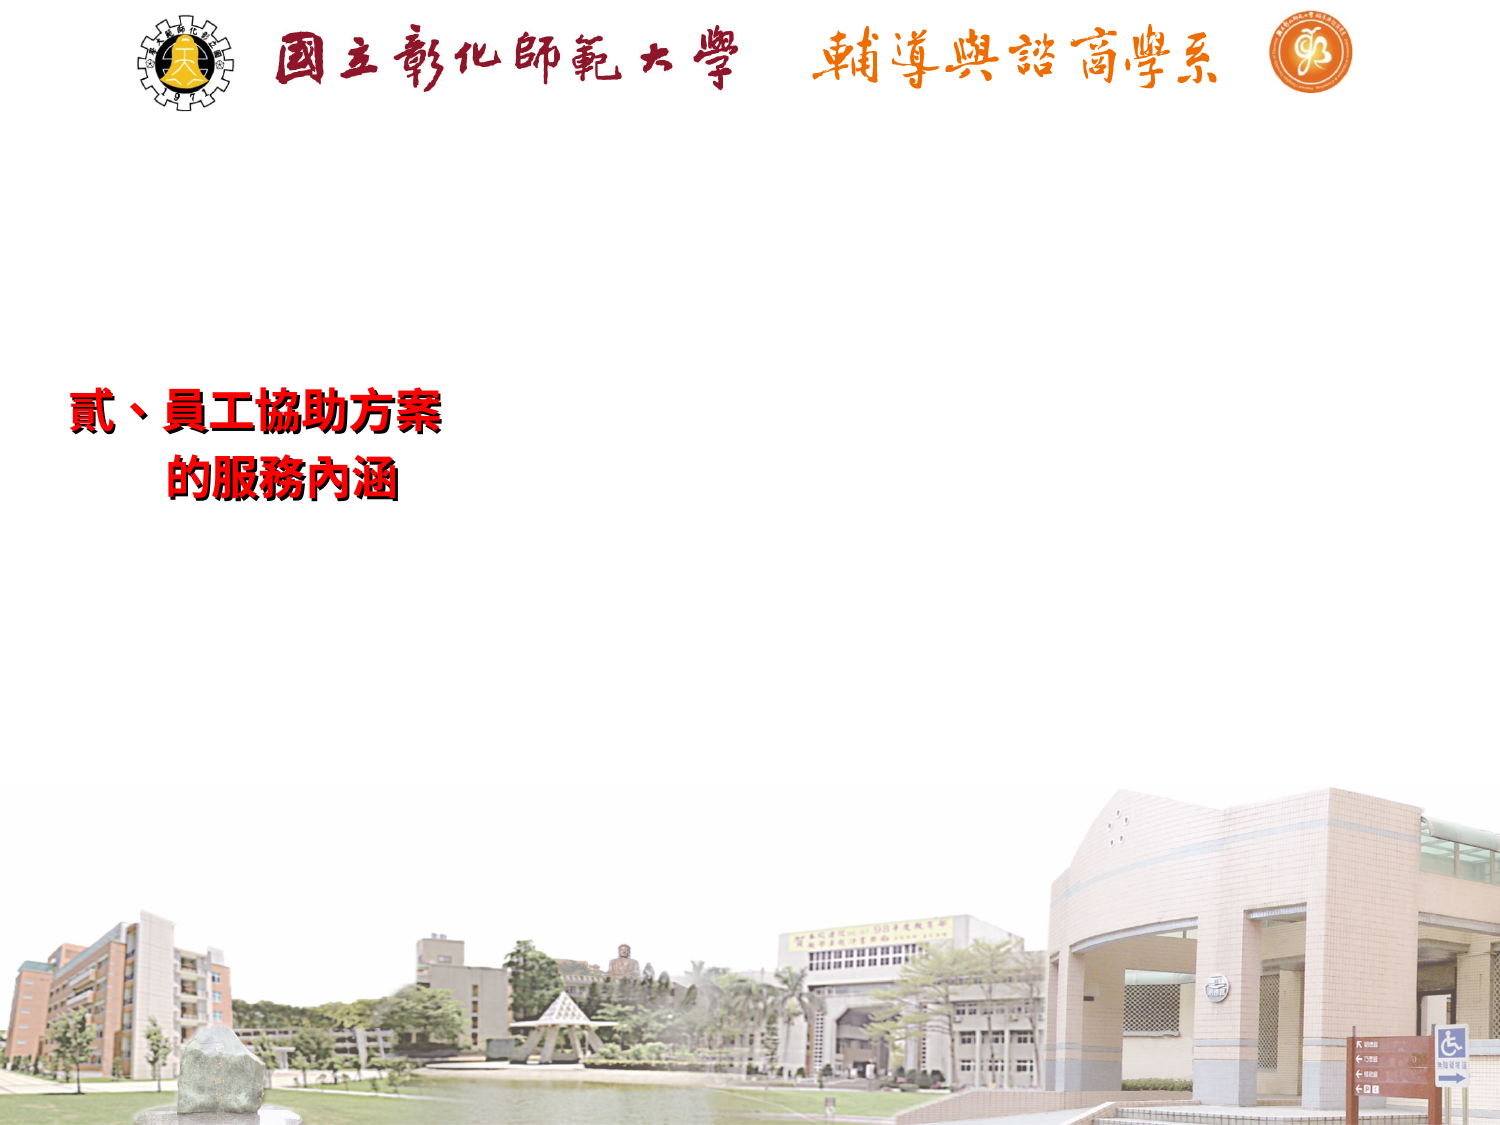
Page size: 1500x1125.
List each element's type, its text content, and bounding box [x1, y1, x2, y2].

list 貳、員工協助方案 的服務內涵 [53, 373, 1424, 516]
